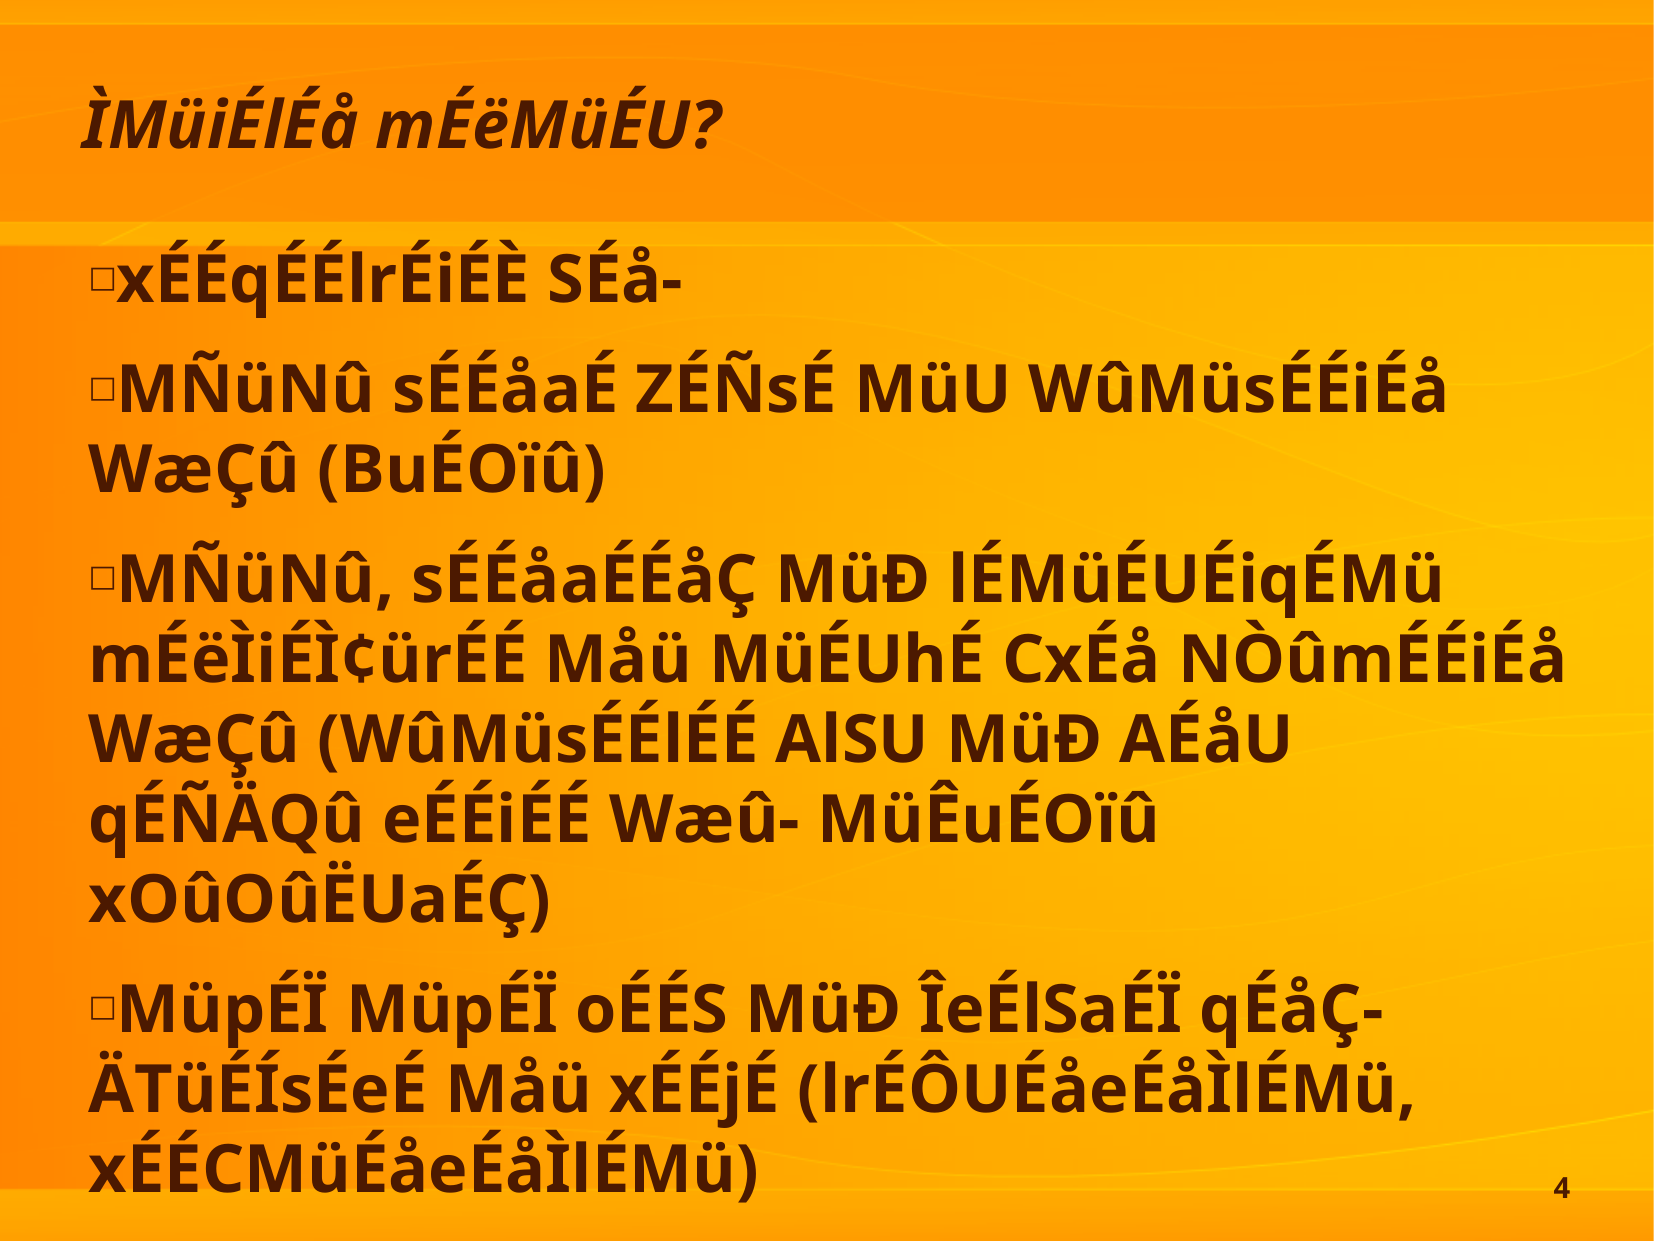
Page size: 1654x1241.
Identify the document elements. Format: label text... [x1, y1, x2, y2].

list xÉÉqÉÉlrÉiÉÈ SÉå- MÑüNû sÉÉåaÉ ZÉÑsÉ MüU WûMüsÉÉiÉå WæÇû (BuÉOïû) MÑüNû, sÉÉåaÉÉåÇ MüÐ lÉMüÉUÉiqÉMü mÉëÌiÉÌ¢ürÉÉ Måü MüÉUhÉ CxÉå NÒûmÉÉiÉå WæÇû (WûMüsÉÉlÉÉ AlSU MüÐ AÉåU qÉÑÄQû eÉÉiÉÉ Wæû- MüÊuÉOïû xOûOûËUaÉÇ) MüpÉÏ MüpÉÏ oÉÉS MüÐ ÎeÉlSaÉÏ qÉåÇ- ÄTüÉÍsÉeÉ Måü xÉÉjÉ (lrÉÔUÉåeÉåÌlÉMü, xÉÉCMüÉåeÉåÌlÉMü) [88, 236, 1577, 1221]
text_box [1476, 1169, 1648, 1228]
title ÌMüiÉlÉå mÉëMüÉU? [23, 8, 1625, 237]
